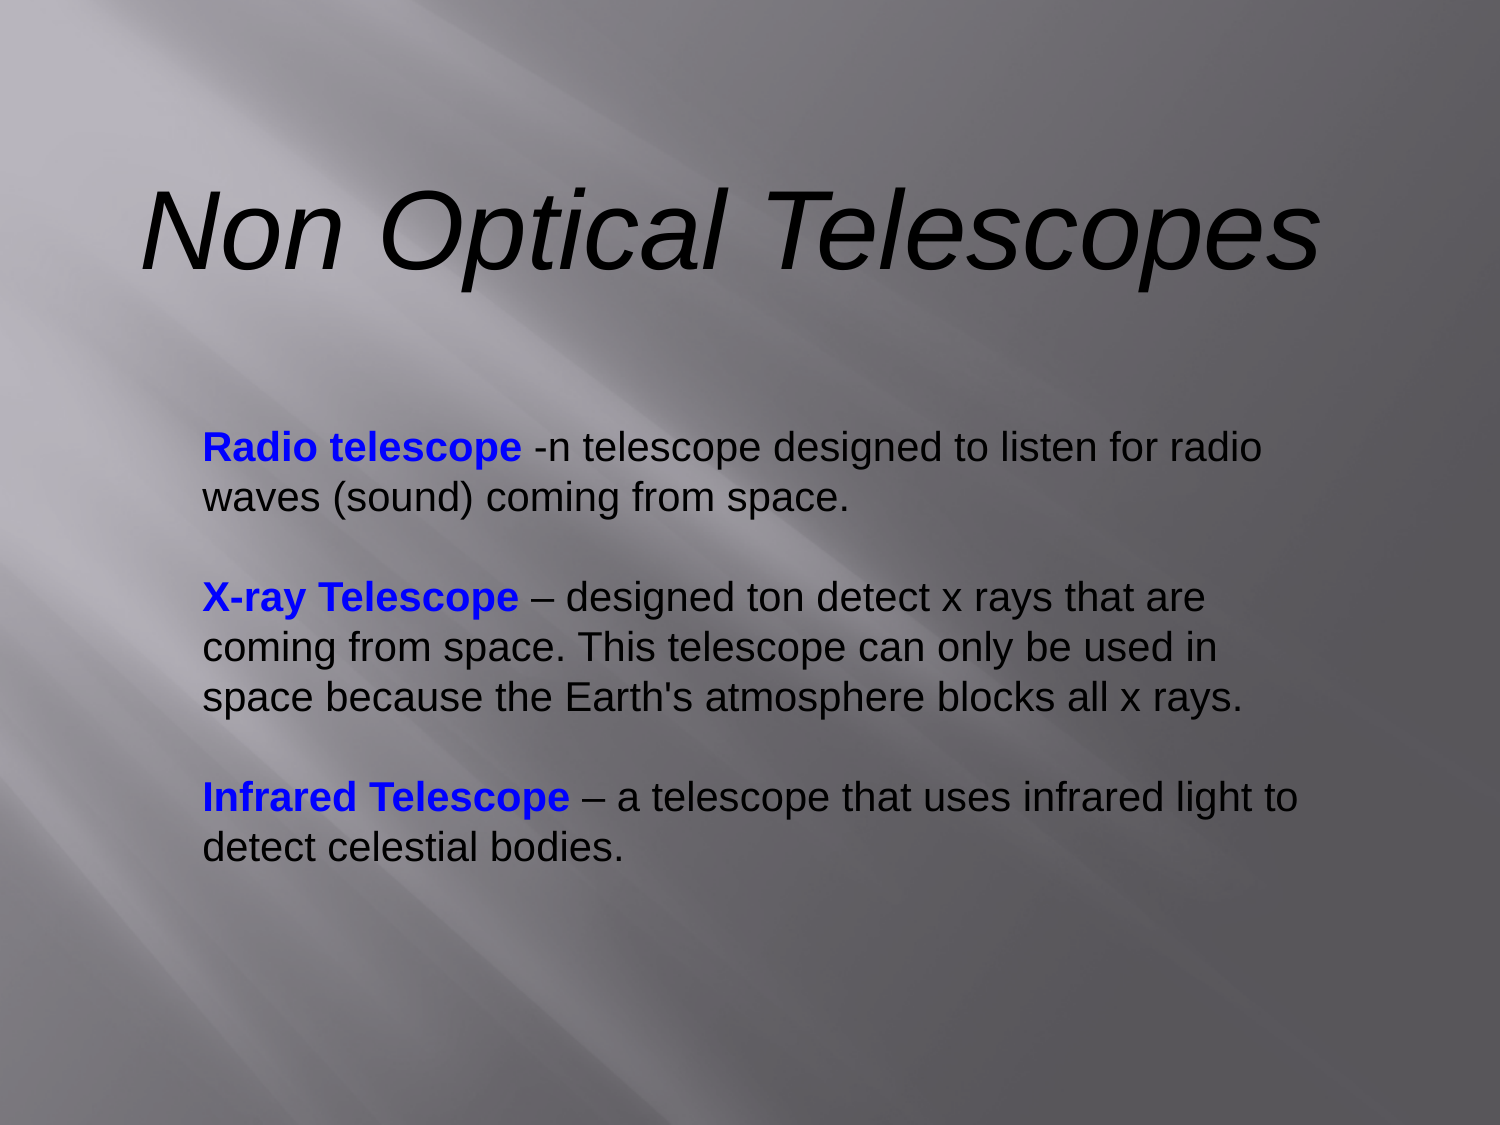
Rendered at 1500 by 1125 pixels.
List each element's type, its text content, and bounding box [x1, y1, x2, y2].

text_box Radio telescope -n telescope designed to listen for radio waves (sound) coming from space. X-ray Telescope – designed ton detect x rays that are coming from space. This telescope can only be used in space because the Earth's atmosphere blocks all x rays. Infrared Telescope – a telescope that uses infrared light to detect celestial bodies. [187, 412, 1351, 908]
text_box Non Optical Telescopes [75, 149, 1388, 300]
